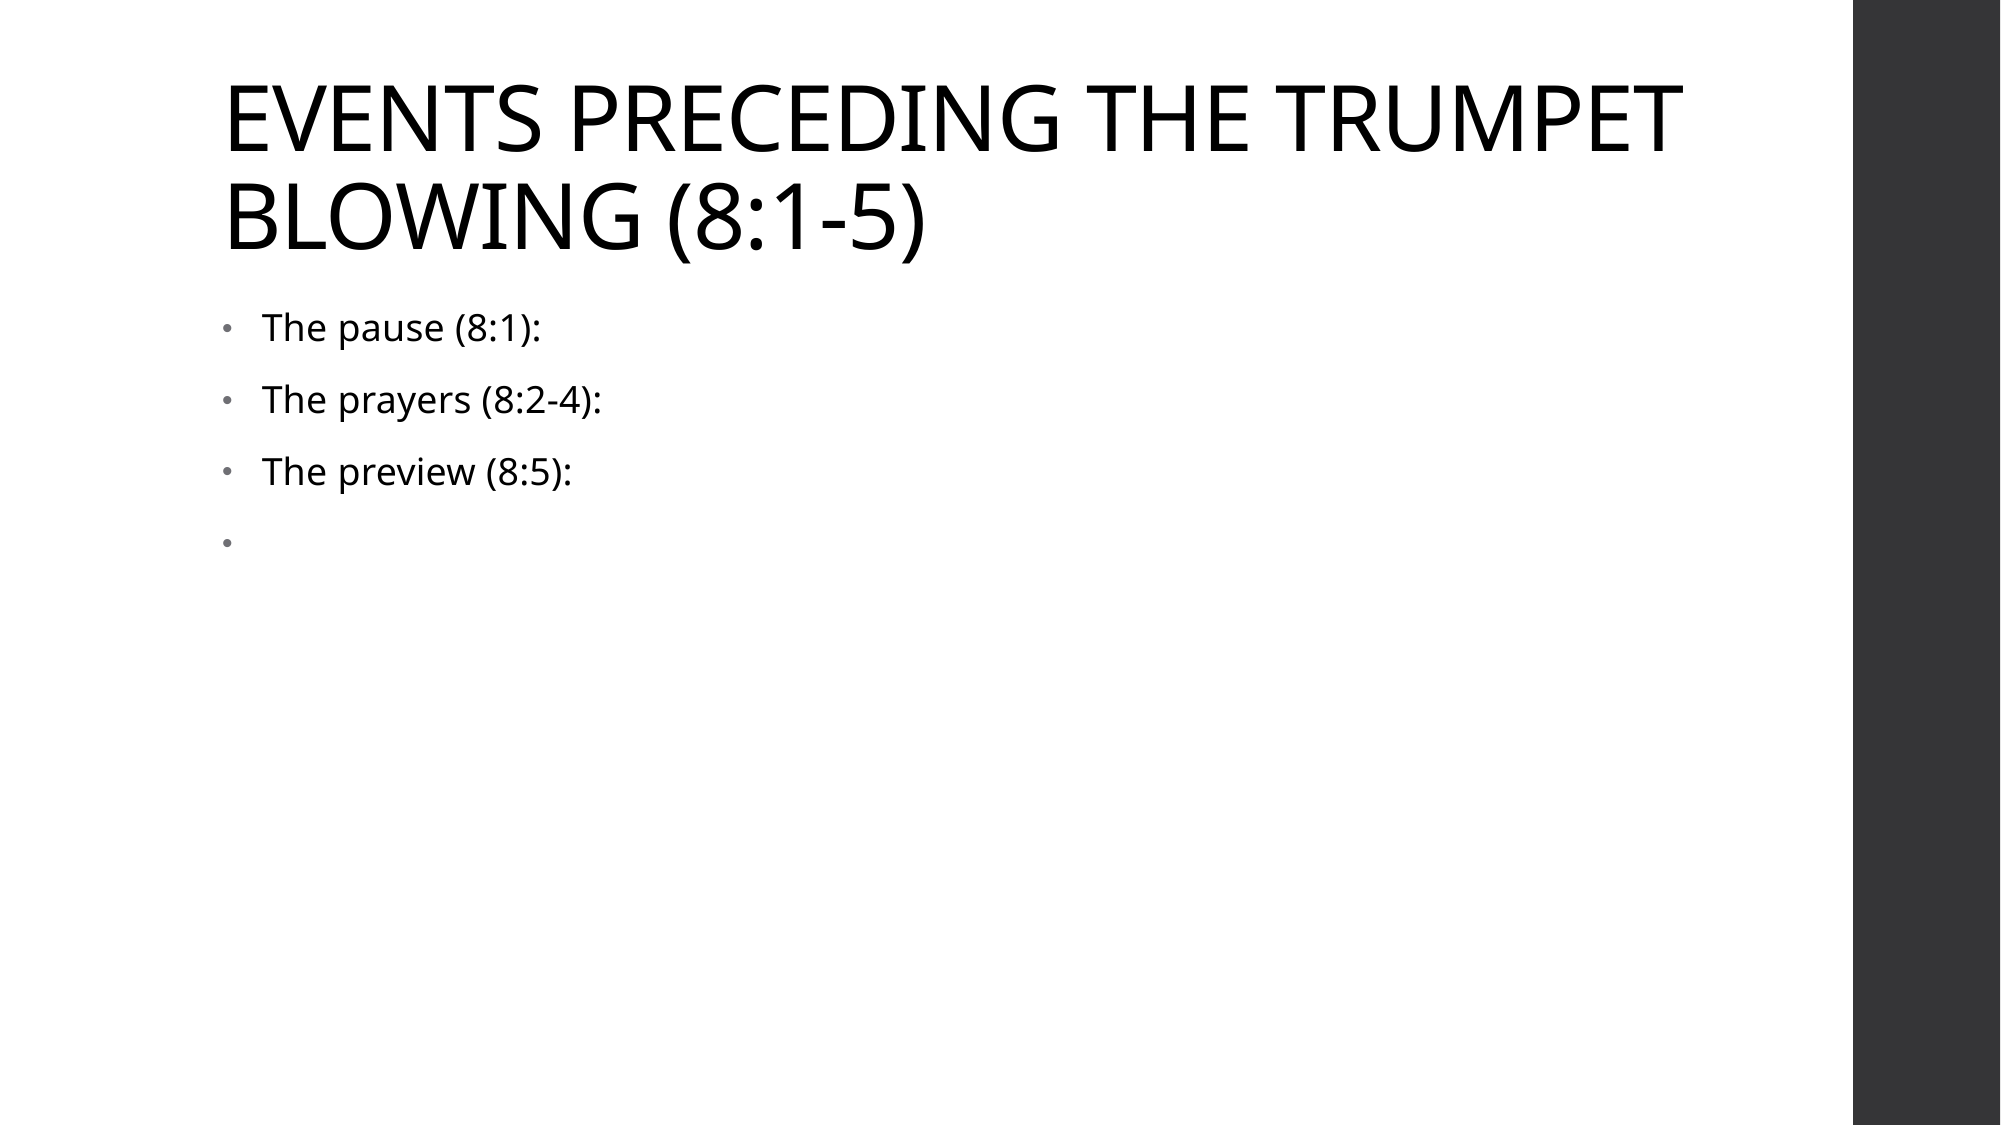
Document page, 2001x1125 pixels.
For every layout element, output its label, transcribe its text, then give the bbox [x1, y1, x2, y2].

title EVENTS PRECEDING THE TRUMPET BLOWING (8:1-5) [206, 60, 1797, 278]
list The pause (8:1): The prayers (8:2-4): The preview (8:5): [206, 299, 1617, 1014]
